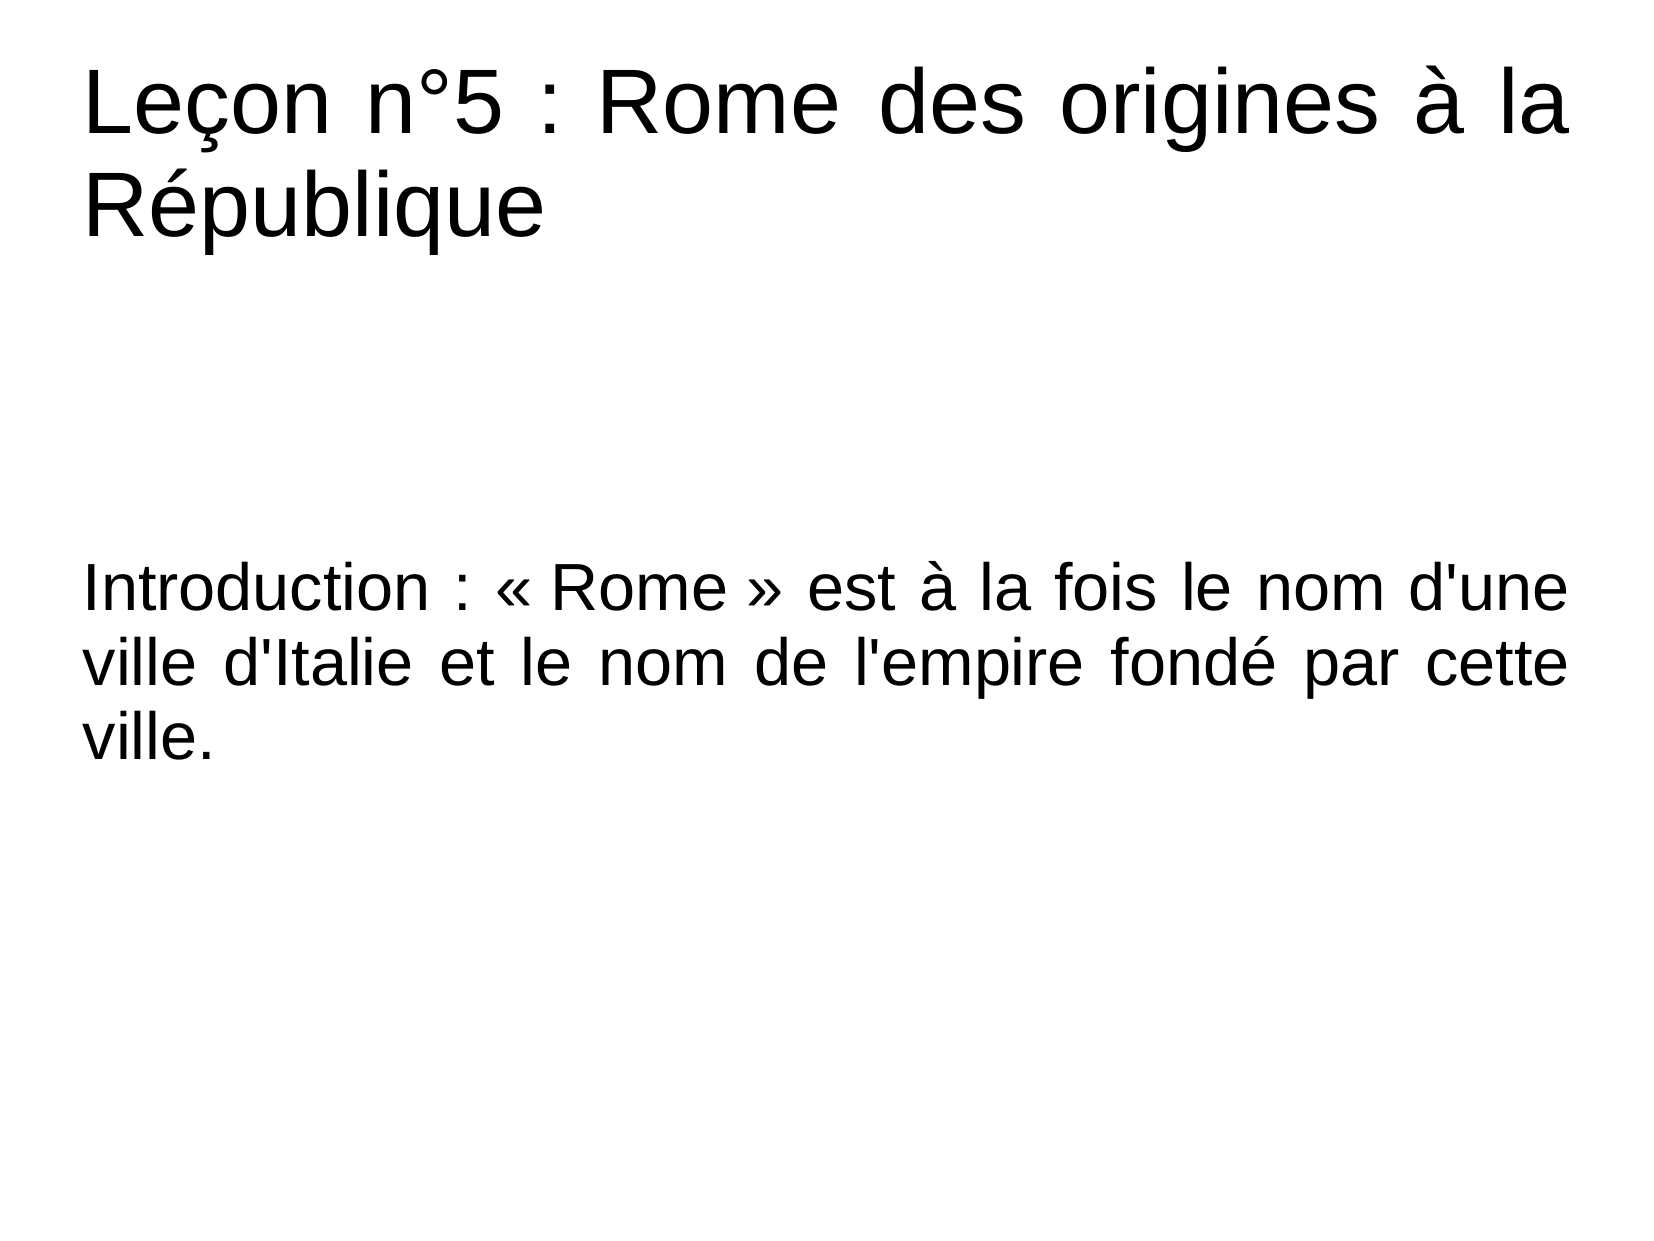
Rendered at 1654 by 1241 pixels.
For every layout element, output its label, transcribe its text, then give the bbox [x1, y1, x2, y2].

subtitle Introduction : « Rome » est à la fois le nom d'une ville d'Italie et le nom de l'empire fondé par cette ville. [82, 297, 1571, 1102]
title Leçon n°5 : Rome des origines à la République [82, 50, 1571, 256]
